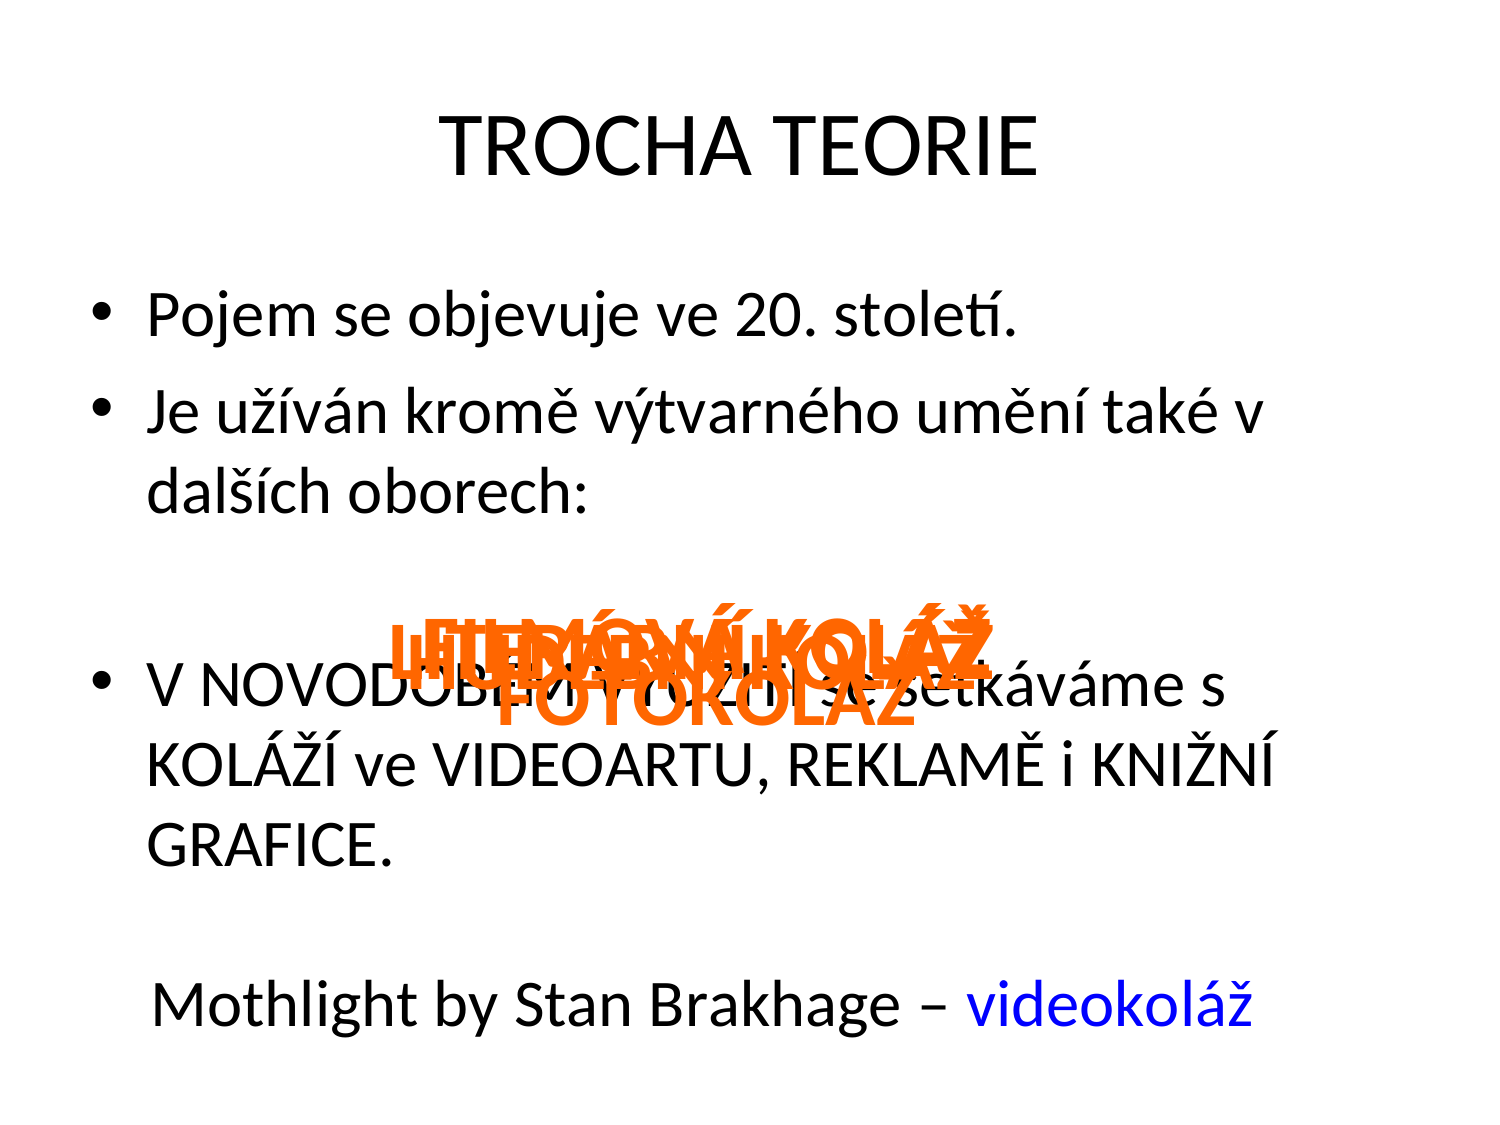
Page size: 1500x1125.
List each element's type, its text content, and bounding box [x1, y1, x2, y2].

text_box FOTOKOLÁŽ [405, 634, 1008, 751]
text_box Mothlight by Stan Brakhage – videokoláž [135, 952, 1424, 1048]
text_box FILMOVÁ KOLÁŽ [343, 582, 1070, 699]
title TROCHA TEORIE [75, 45, 1426, 233]
list Pojem se objevuje ve 20. století. Je užíván kromě výtvarného umění také v dalších oborech: V NOVODOBÉM VYUŽITÍ se setkáváme s KOLÁŽÍ ve VIDEOARTU, REKLAMĚ i KNIŽNÍ GRAFICE. [75, 262, 1426, 977]
text_box LITERÁRNÍ KOLÁŽ [238, 588, 405, 704]
text_box LITERÁRNÍ KOLÁŽ [1008, 588, 1145, 704]
